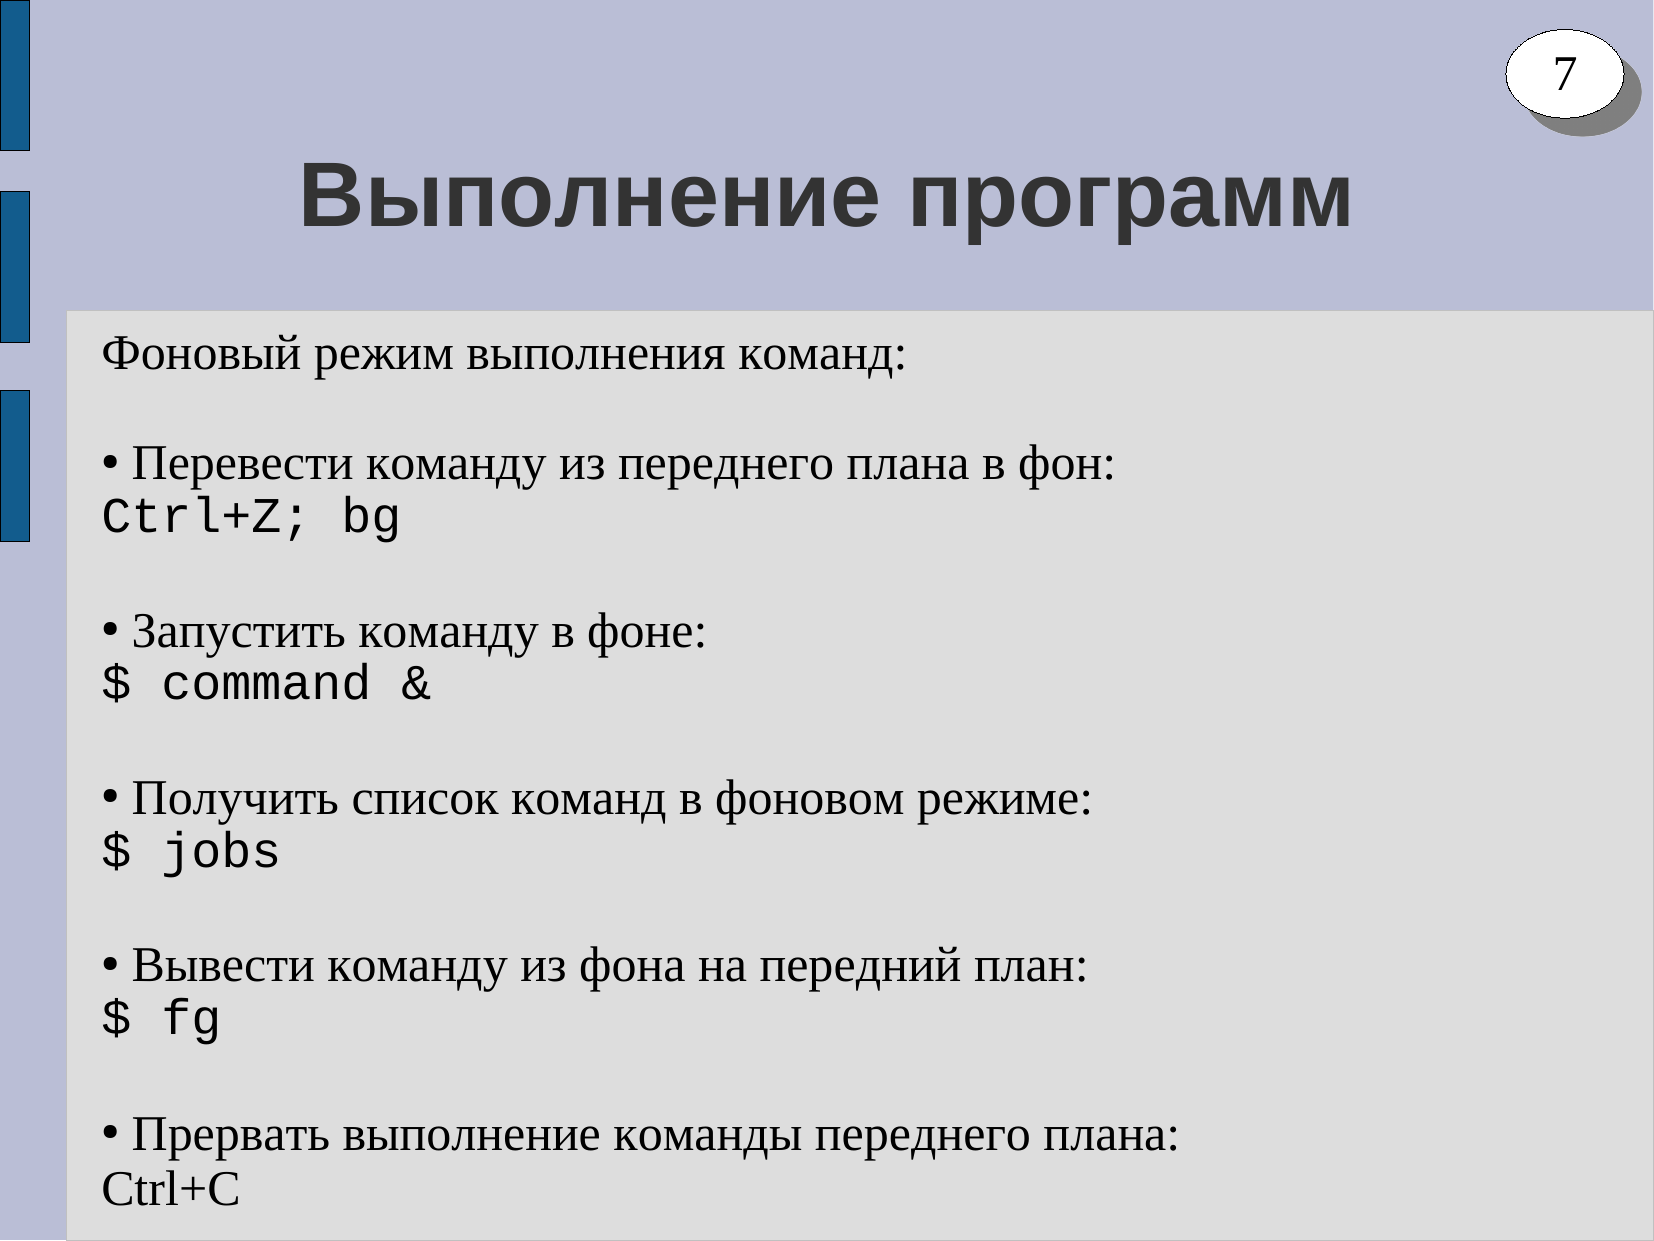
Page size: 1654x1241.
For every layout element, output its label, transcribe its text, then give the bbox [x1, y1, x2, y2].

text_box Фоновый режим выполнения команд: Перевести команду из переднего плана в фон: Ctrl+Z; bg Запустить команду в фоне: $ command & Получить список команд в фоновом режиме: $ jobs Вывести команду из фона на передний план: $ fg Прервать выполнение команды переднего плана: Ctrl+C [101, 324, 1182, 1217]
text_box 7 [1505, 29, 1625, 119]
title Выполнение программ [121, 91, 1534, 299]
